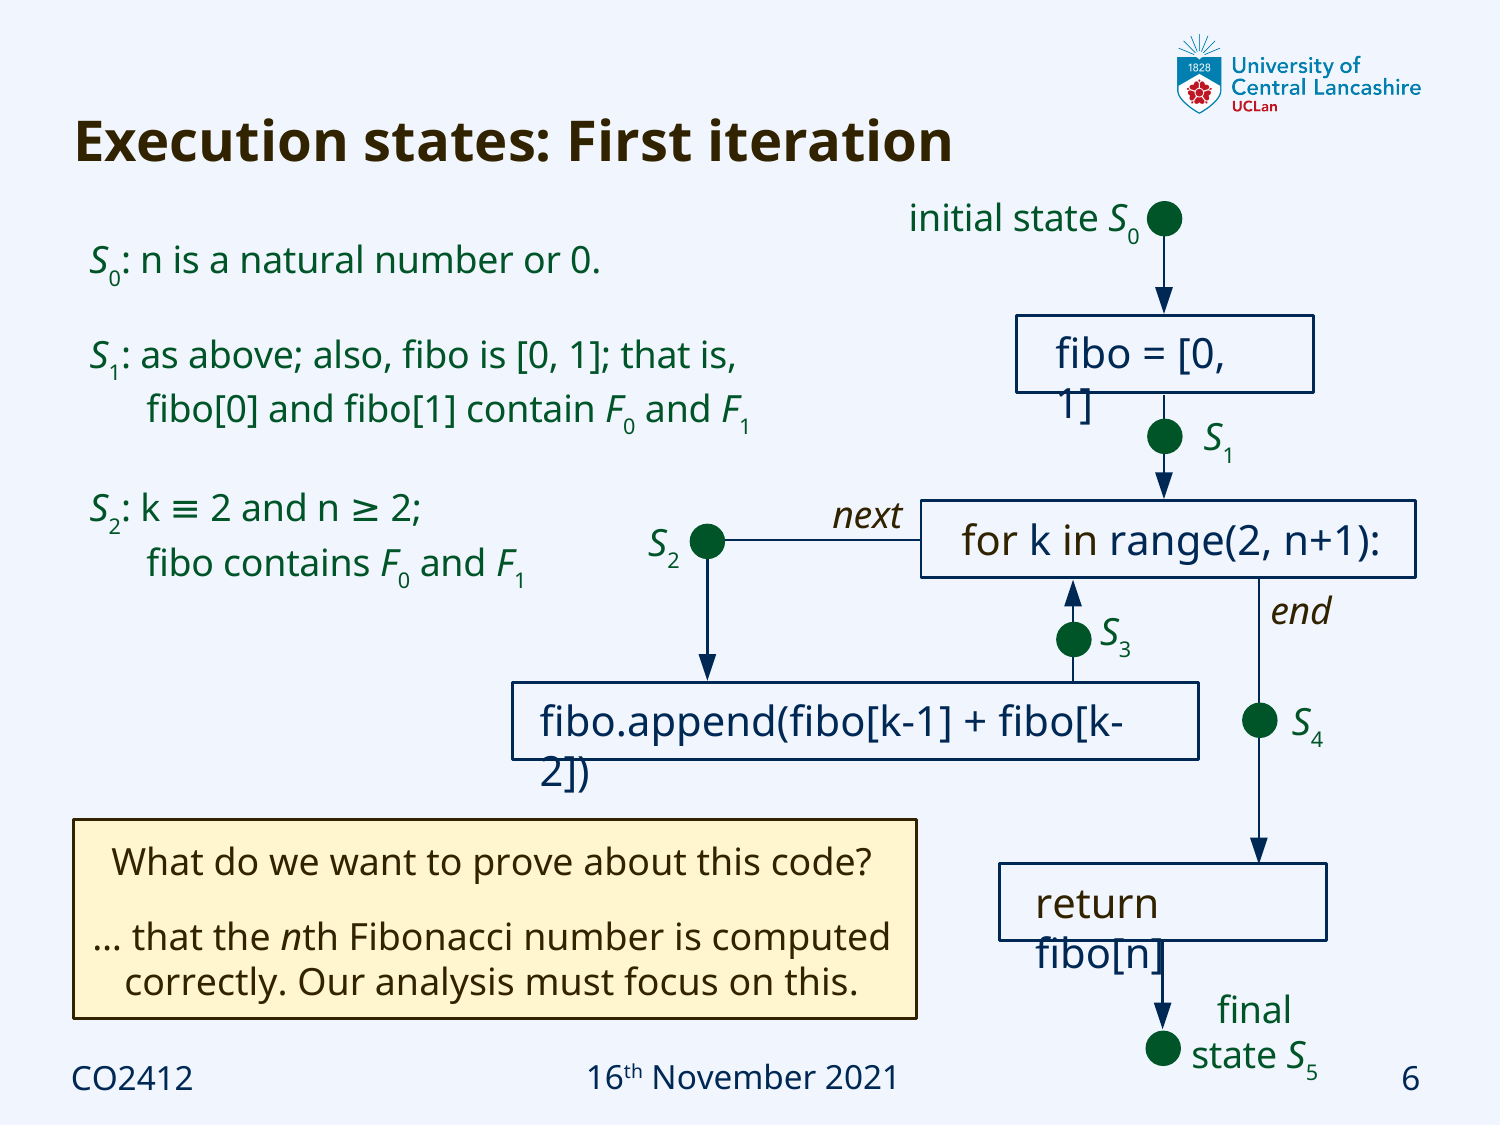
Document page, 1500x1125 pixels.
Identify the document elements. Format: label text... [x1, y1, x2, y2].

text_box S4 [1269, 690, 1346, 760]
text_box S1 [1181, 406, 1257, 475]
text_box [1156, 200, 1183, 237]
text_box [73, 819, 917, 1019]
text_box fibo.append(fibo[k-1] + fibo[k-2]) [524, 687, 1181, 753]
text_box initial state S0 [892, 187, 1156, 257]
picture [1177, 34, 1421, 93]
text_box return fibo[n] [1020, 869, 1309, 935]
text_box for k in range(2, n+1): [946, 506, 1402, 572]
text_box next [861, 483, 923, 544]
text_box fibo = [0, 1] [1040, 319, 1289, 384]
text_box S0: n is a natural number or 0. [74, 228, 715, 298]
text_box S1: as above; also, fibo is [0, 1]; that is, fibo[0] and fibo[1] contain F0 and F1 [74, 323, 861, 447]
text_box S2: k ≡ 2 and n ≥ 2; fibo contains F0 and F1 [74, 477, 861, 601]
text_box What do we want to prove about this code? … that the nth Fibonacci number is computed correctly. Our analysis must focus on this. [70, 830, 914, 1011]
text_box [1242, 702, 1269, 739]
text_box [1056, 621, 1078, 658]
text_box final state S5 [1134, 978, 1376, 1093]
text_box end [1246, 580, 1357, 640]
text_box S3 [1078, 600, 1154, 670]
title Execution states: First iteration [58, 93, 1475, 186]
text_box [1147, 418, 1181, 455]
